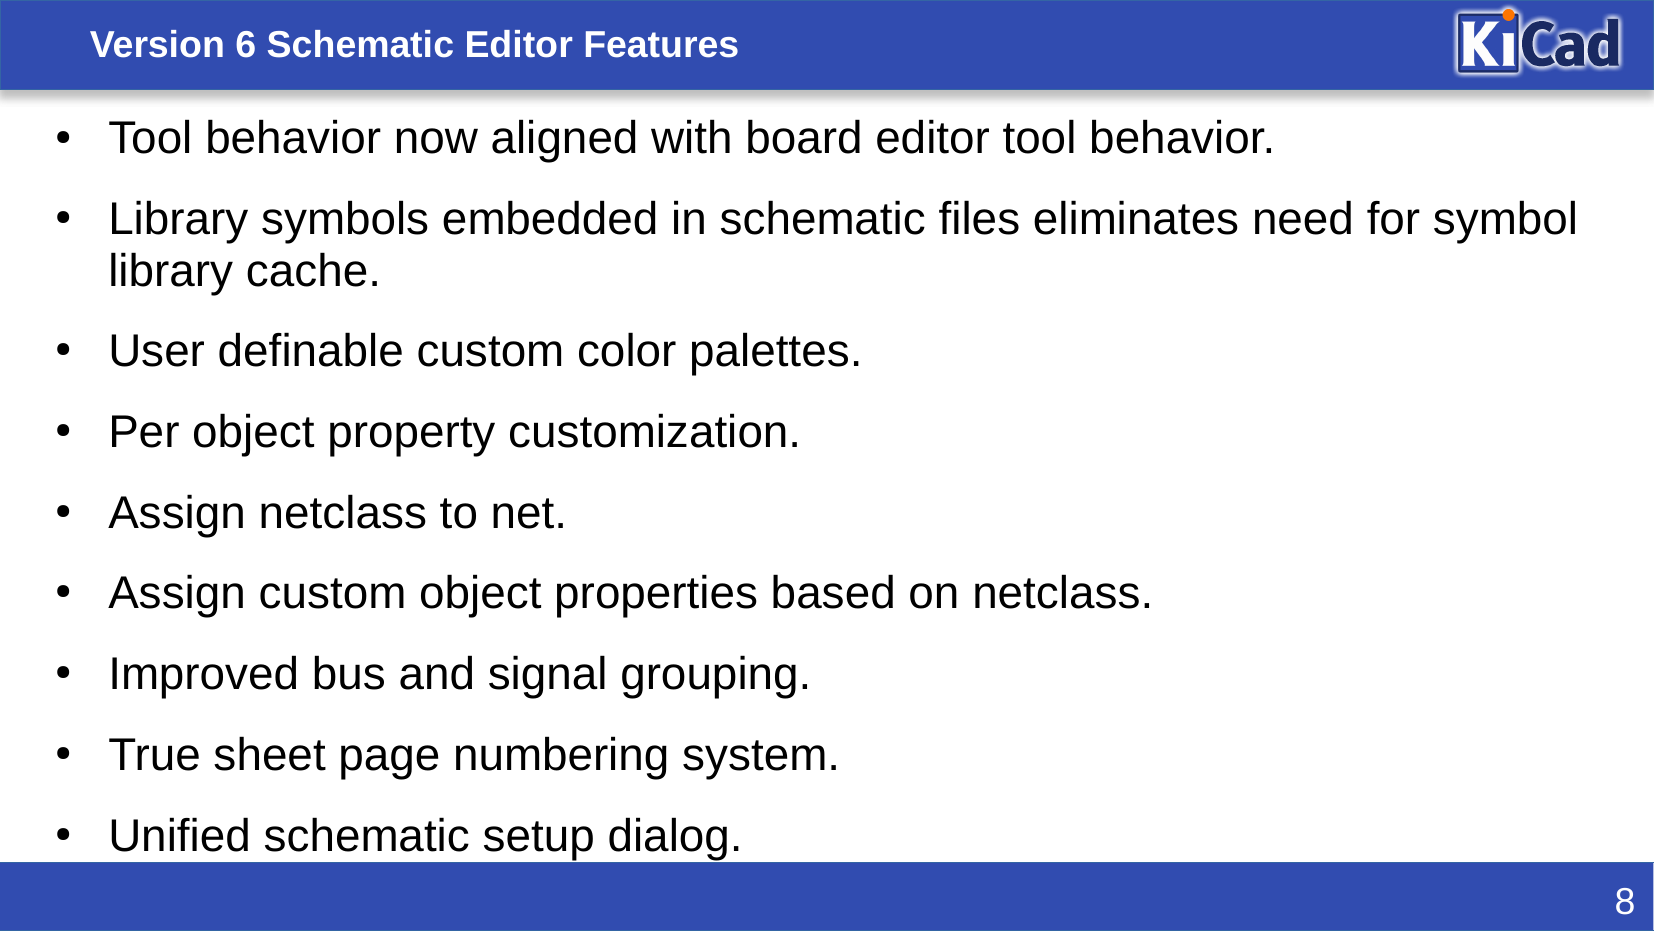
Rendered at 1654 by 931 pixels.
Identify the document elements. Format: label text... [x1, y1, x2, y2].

text_box Version 6 Schematic Editor Features [0, 0, 1412, 90]
picture [1412, 0, 1654, 92]
list Tool behavior now aligned with board editor tool behavior. Library symbols embedded in schematic files eliminates need for symbol library cache. User definable custom color palettes. Per object property customization. Assign netclass to net. Assign custom object properties based on netclass. Improved bus and signal grouping. True sheet page numbering system. Unified schematic setup dialog. [37, 112, 1613, 863]
text_box [1162, 90, 1651, 226]
text_box [0, 862, 1654, 931]
text_box <number> [1387, 873, 1651, 931]
